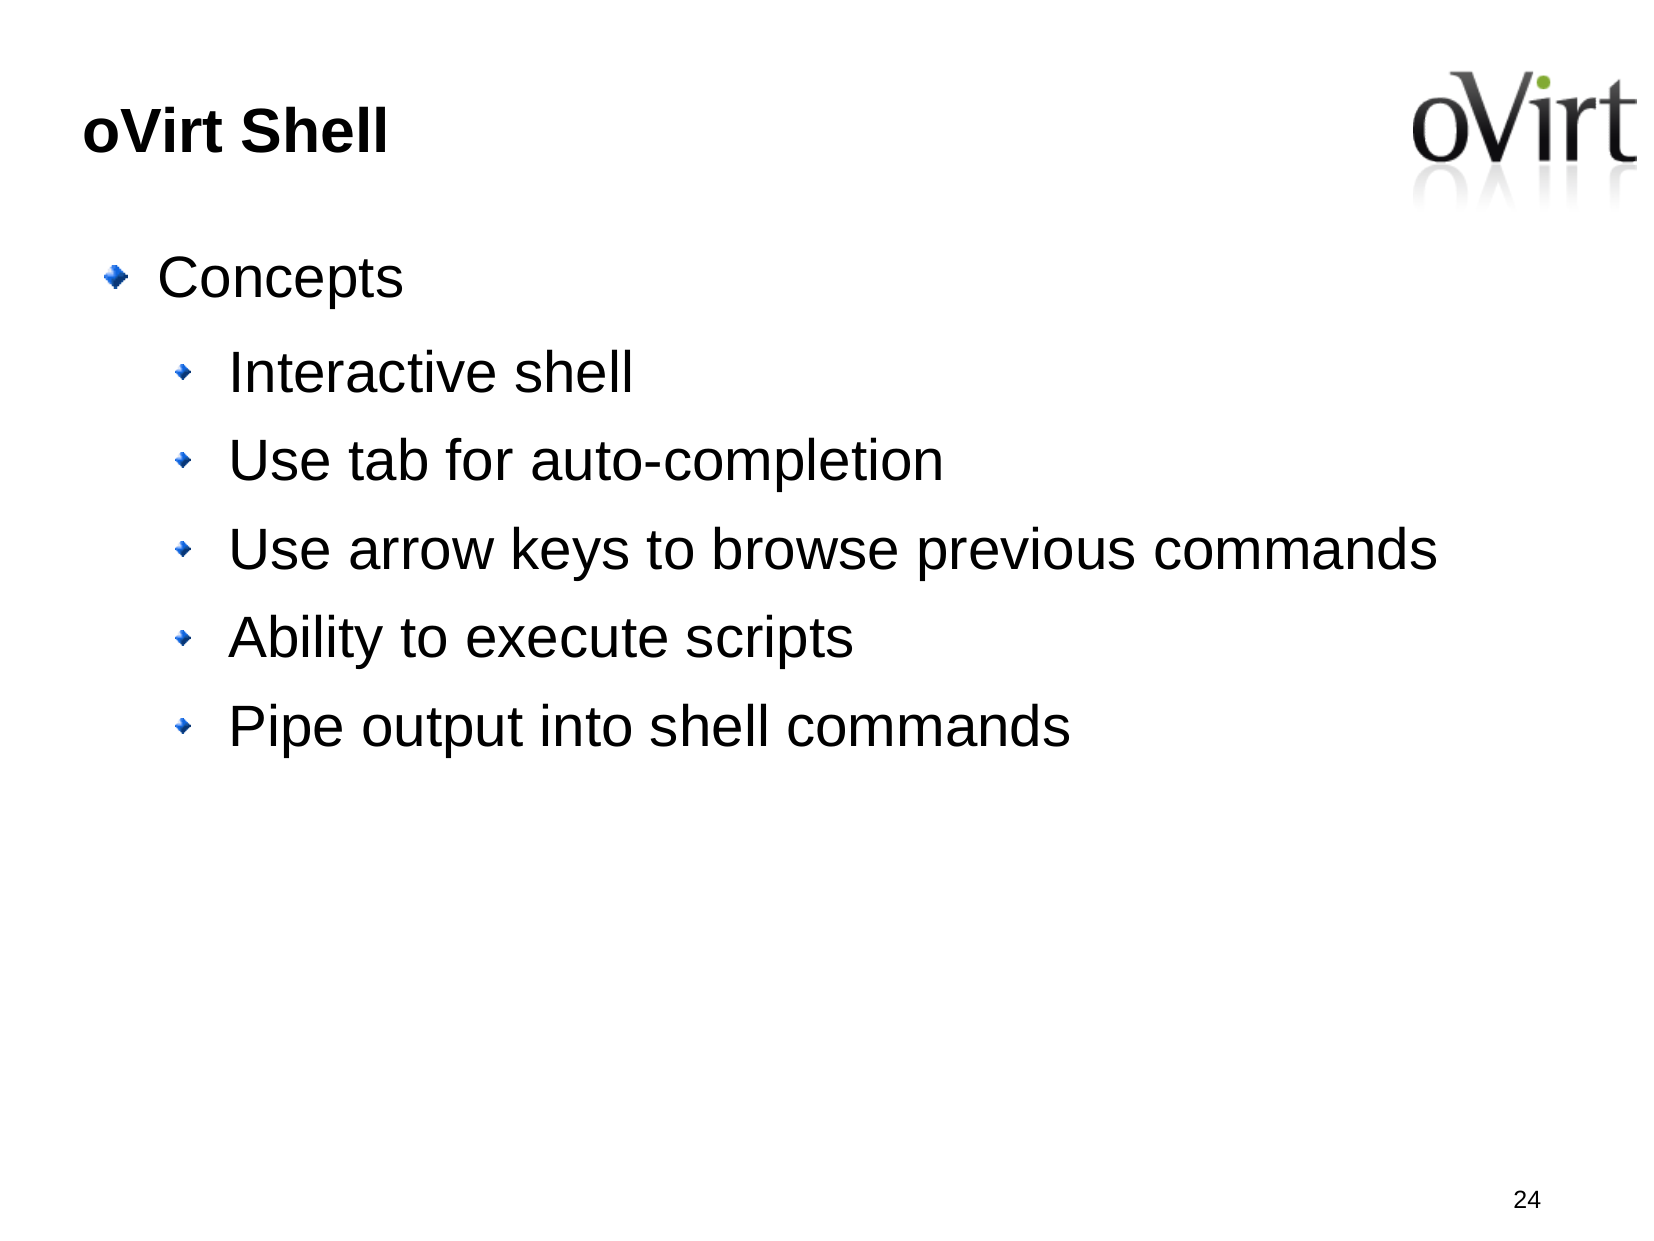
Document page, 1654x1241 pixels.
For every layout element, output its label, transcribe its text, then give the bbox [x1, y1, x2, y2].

picture [1571, 63, 1637, 212]
list Concepts Interactive shell Use tab for auto-completion Use arrow keys to browse previous commands Ability to execute scripts Pipe output into shell commands [86, 244, 1576, 1039]
title oVirt Shell [82, 37, 1571, 226]
